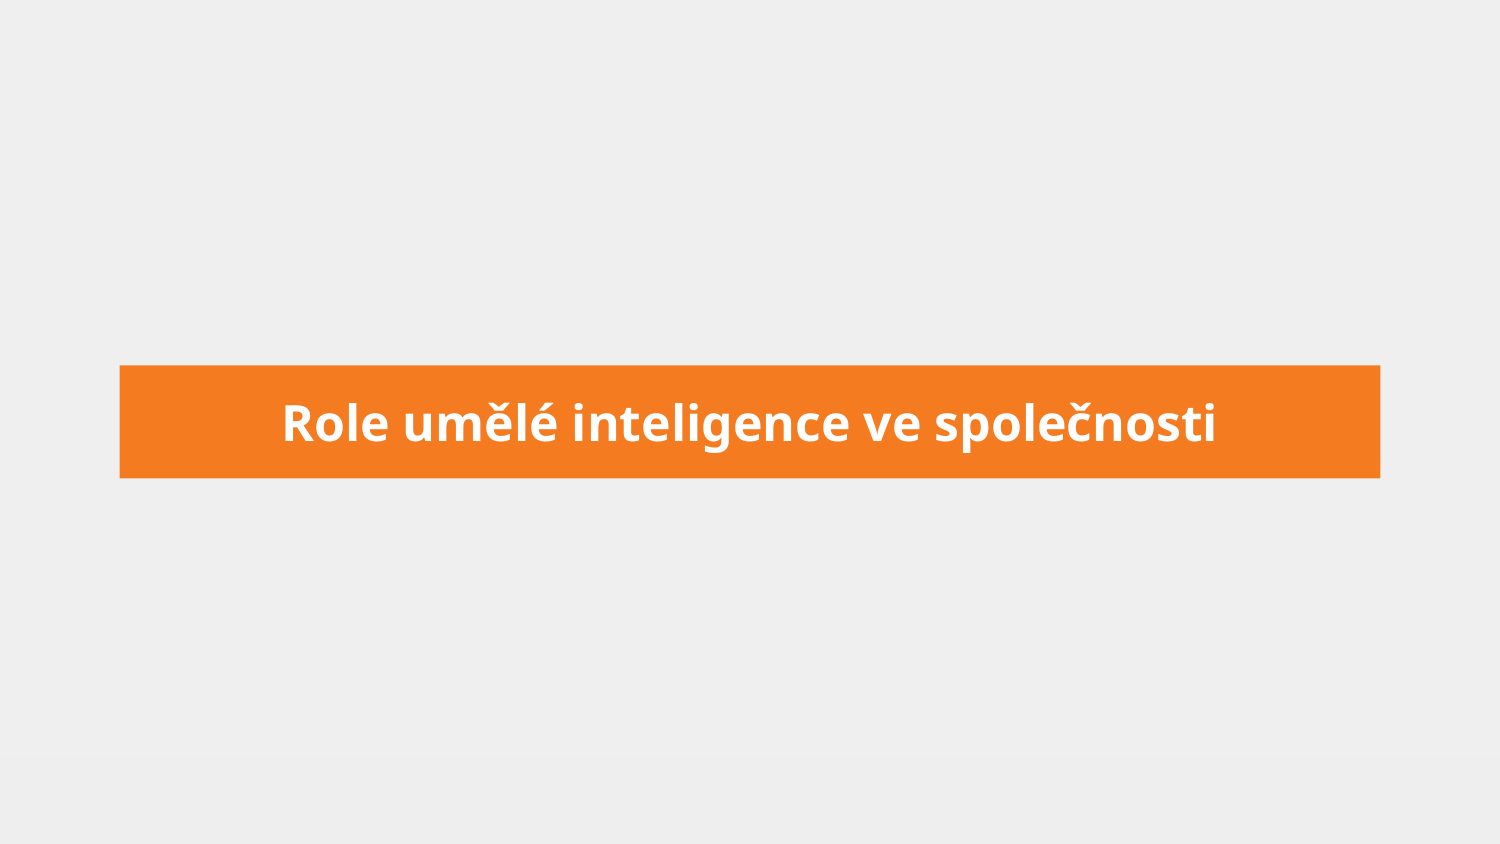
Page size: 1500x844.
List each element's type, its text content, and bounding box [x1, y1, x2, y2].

title Role umělé inteligence ve společnosti [119, 365, 1381, 479]
